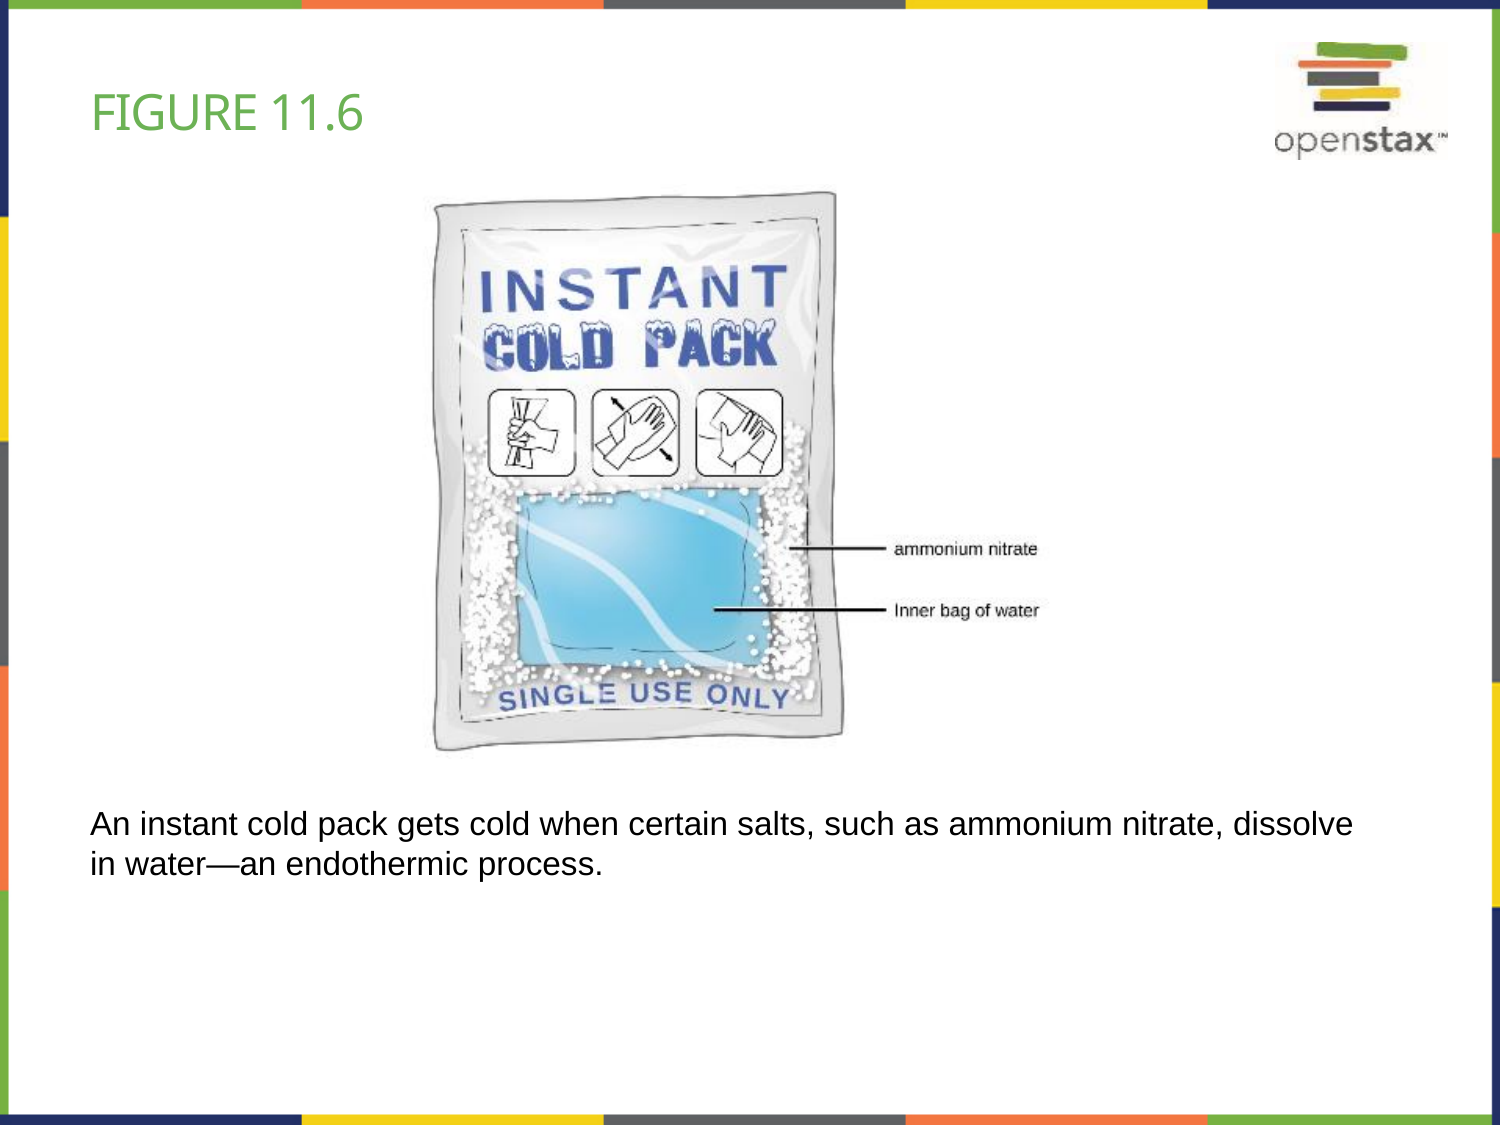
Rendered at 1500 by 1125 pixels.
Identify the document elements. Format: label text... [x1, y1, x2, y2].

title Figure 11.6 [75, 39, 1398, 148]
list An instant cold pack gets cold when certain salts, such as ammonium nitrate, dissolve in water—an endothermic process. [75, 794, 1398, 986]
picture [0, 0, 1500, 1125]
